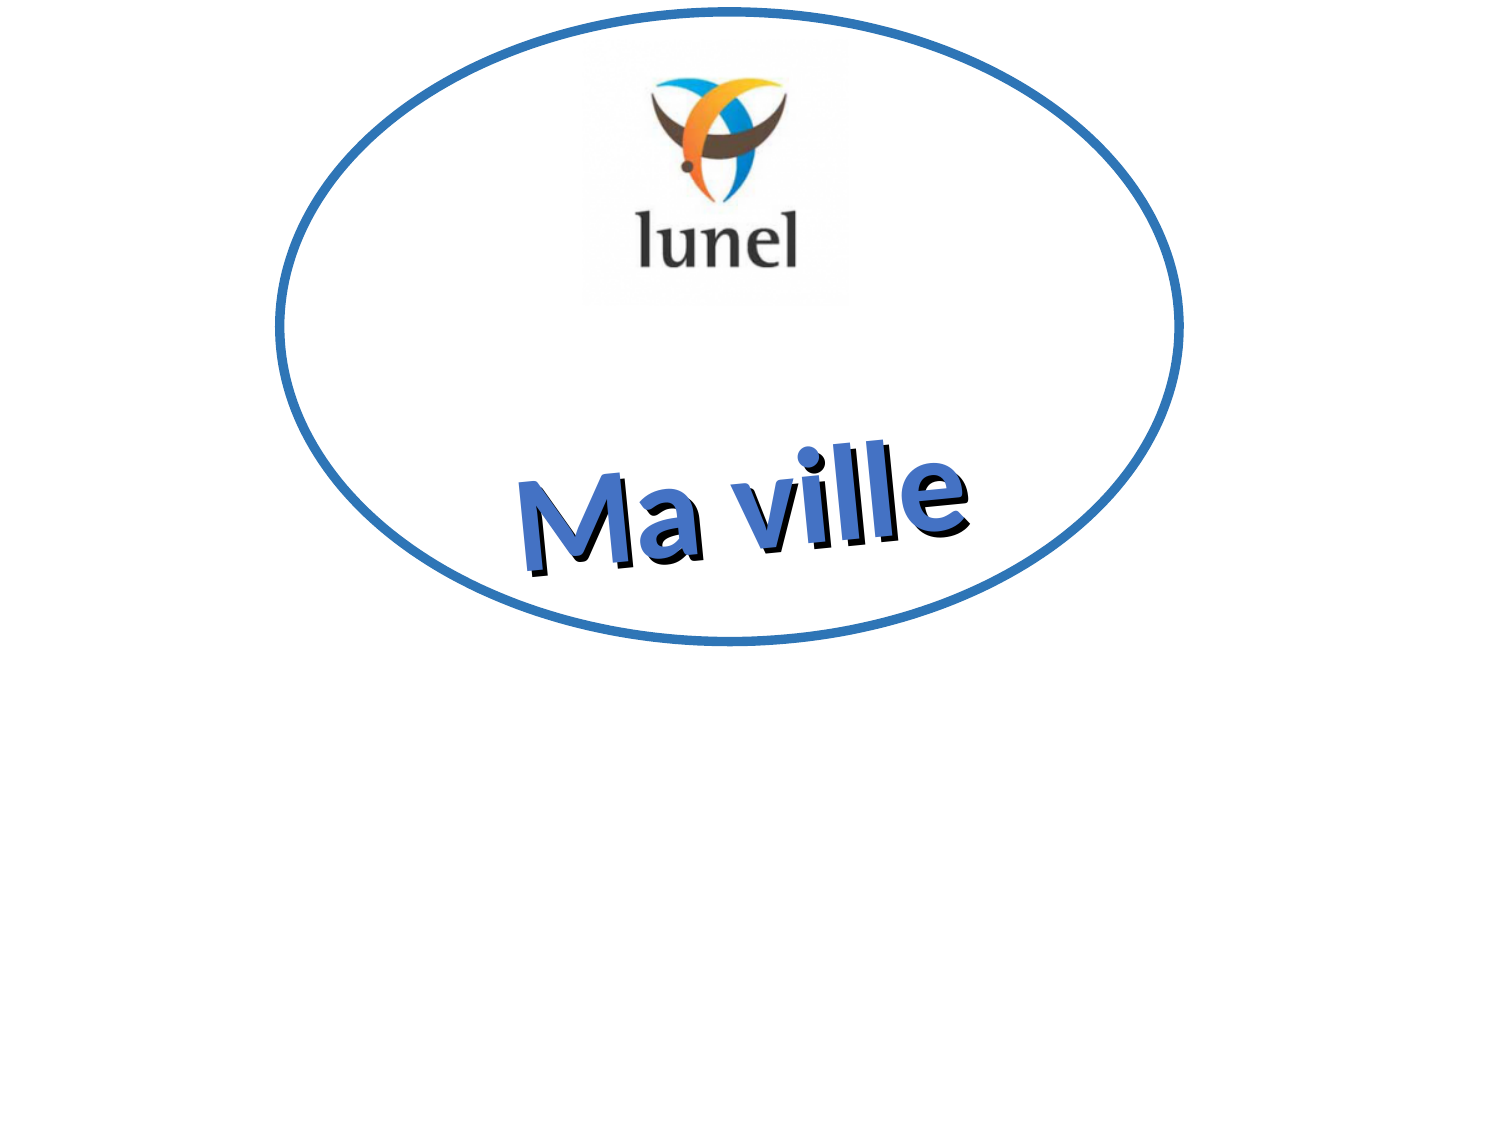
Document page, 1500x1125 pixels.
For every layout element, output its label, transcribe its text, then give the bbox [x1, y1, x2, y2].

picture [582, 39, 849, 306]
text_box Ma ville [488, 381, 990, 609]
